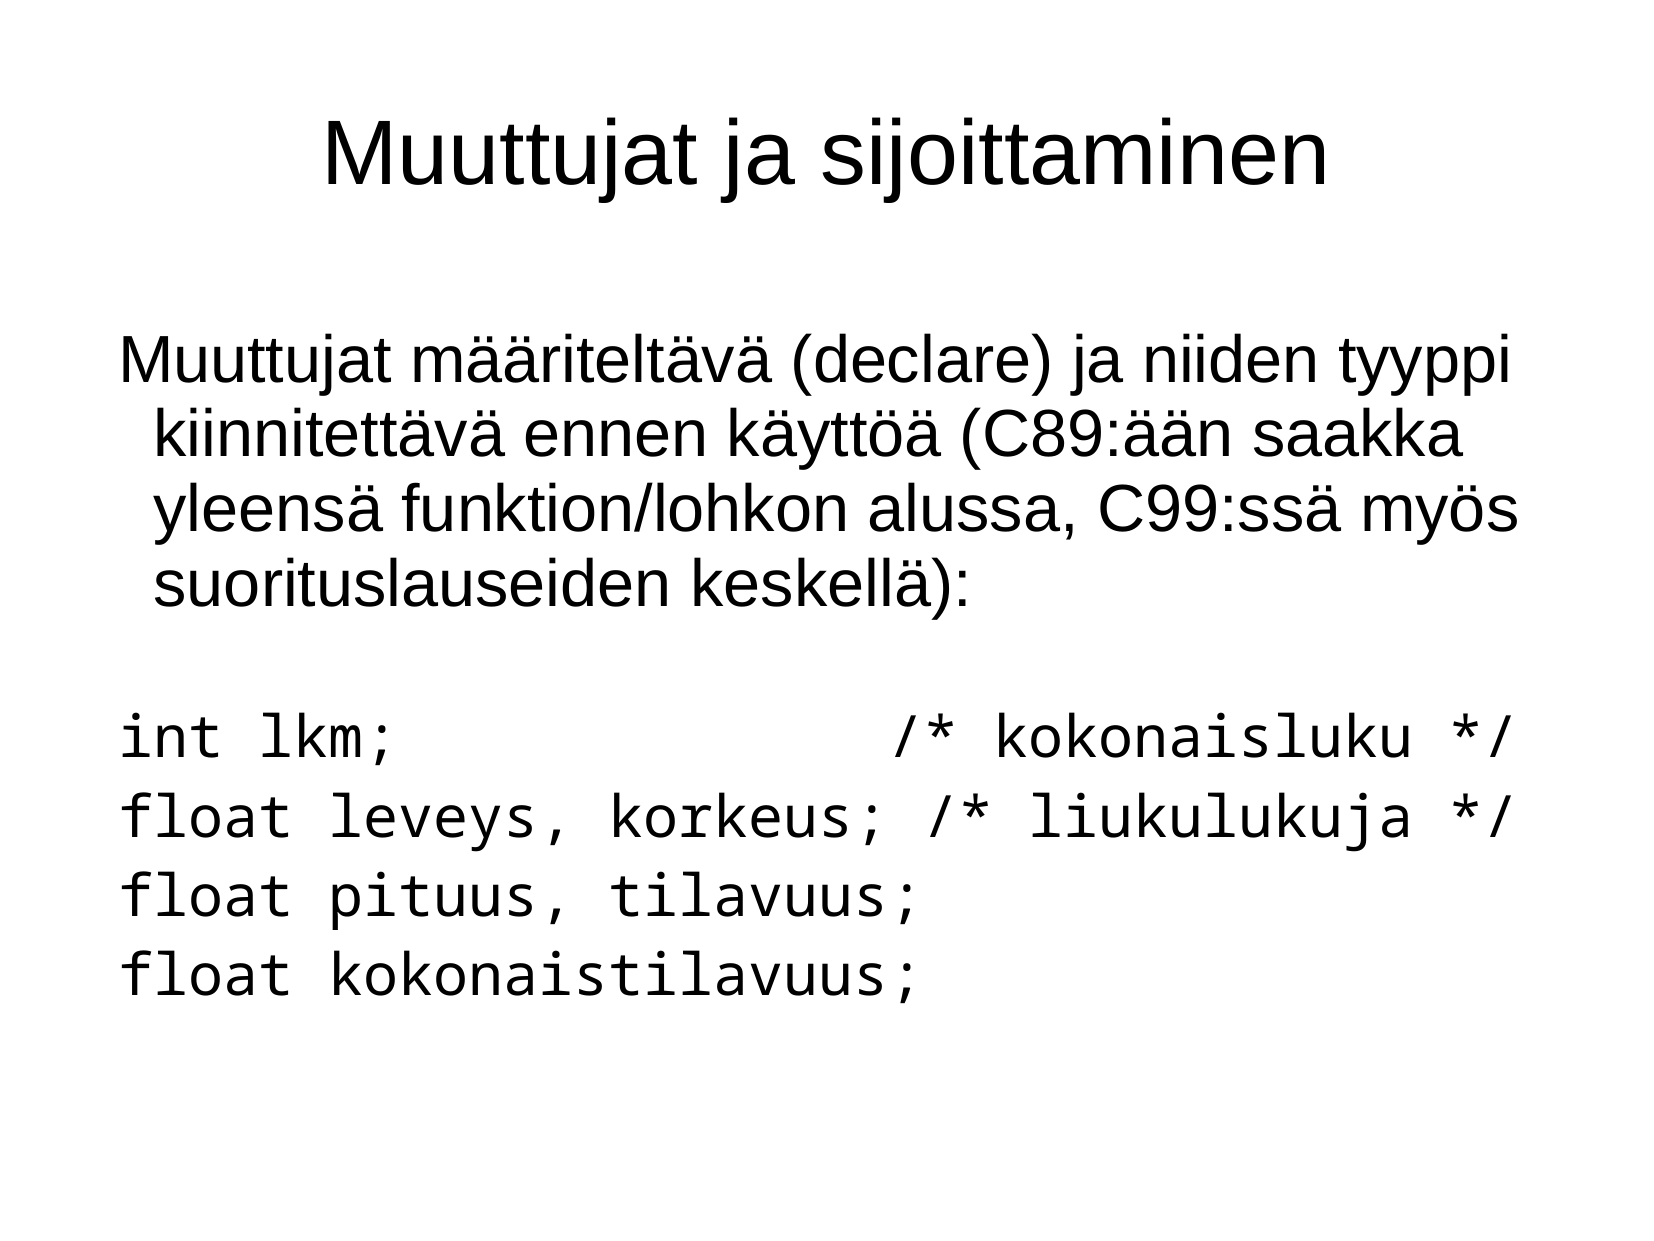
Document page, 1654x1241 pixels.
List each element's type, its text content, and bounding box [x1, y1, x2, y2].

title Muuttujat ja sijoittaminen [82, 49, 1571, 257]
subtitle Muuttujat määriteltävä (declare) ja niiden tyyppi kiinnitettävä ennen käyttöä (C89:ään saakka yleensä funktion/lohkon alussa, C99:ssä myös suorituslauseiden keskellä): int lkm; /* kokonaisluku */ float leveys, korkeus; /* liukulukuja */ float pituus, tilavuus; float kokonaistilavuus; [82, 300, 1571, 1126]
